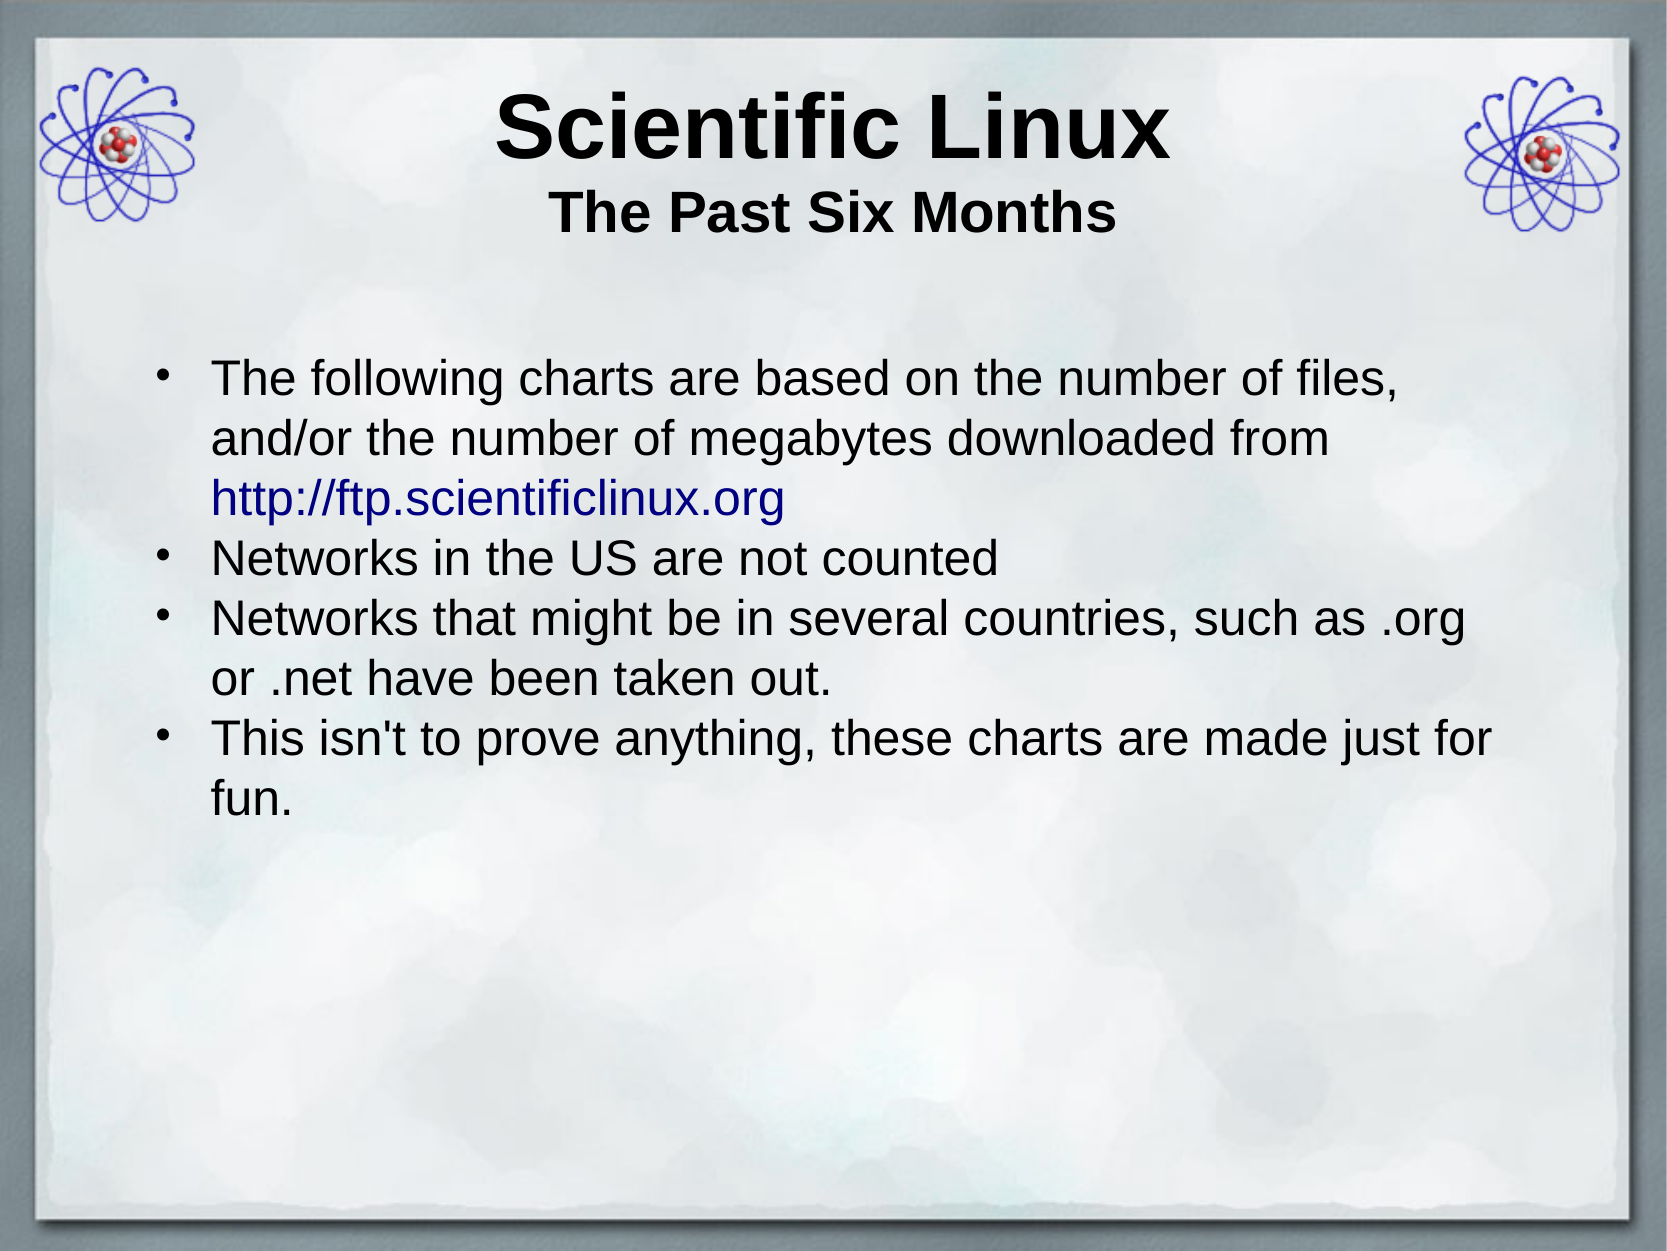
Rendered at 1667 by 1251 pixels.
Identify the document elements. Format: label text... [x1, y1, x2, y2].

title Scientific Linux The Past Six Months [289, 75, 1378, 246]
picture [0, 0, 1667, 1251]
text_box The following charts are based on the number of files, and/or the number of megabytes downloaded from http://ftp.scientificlinux.org Networks in the US are not counted Networks that might be in several countries, such as .org or .net have been taken out. This isn't to prove anything, these charts are made just for fun. [139, 337, 1528, 938]
